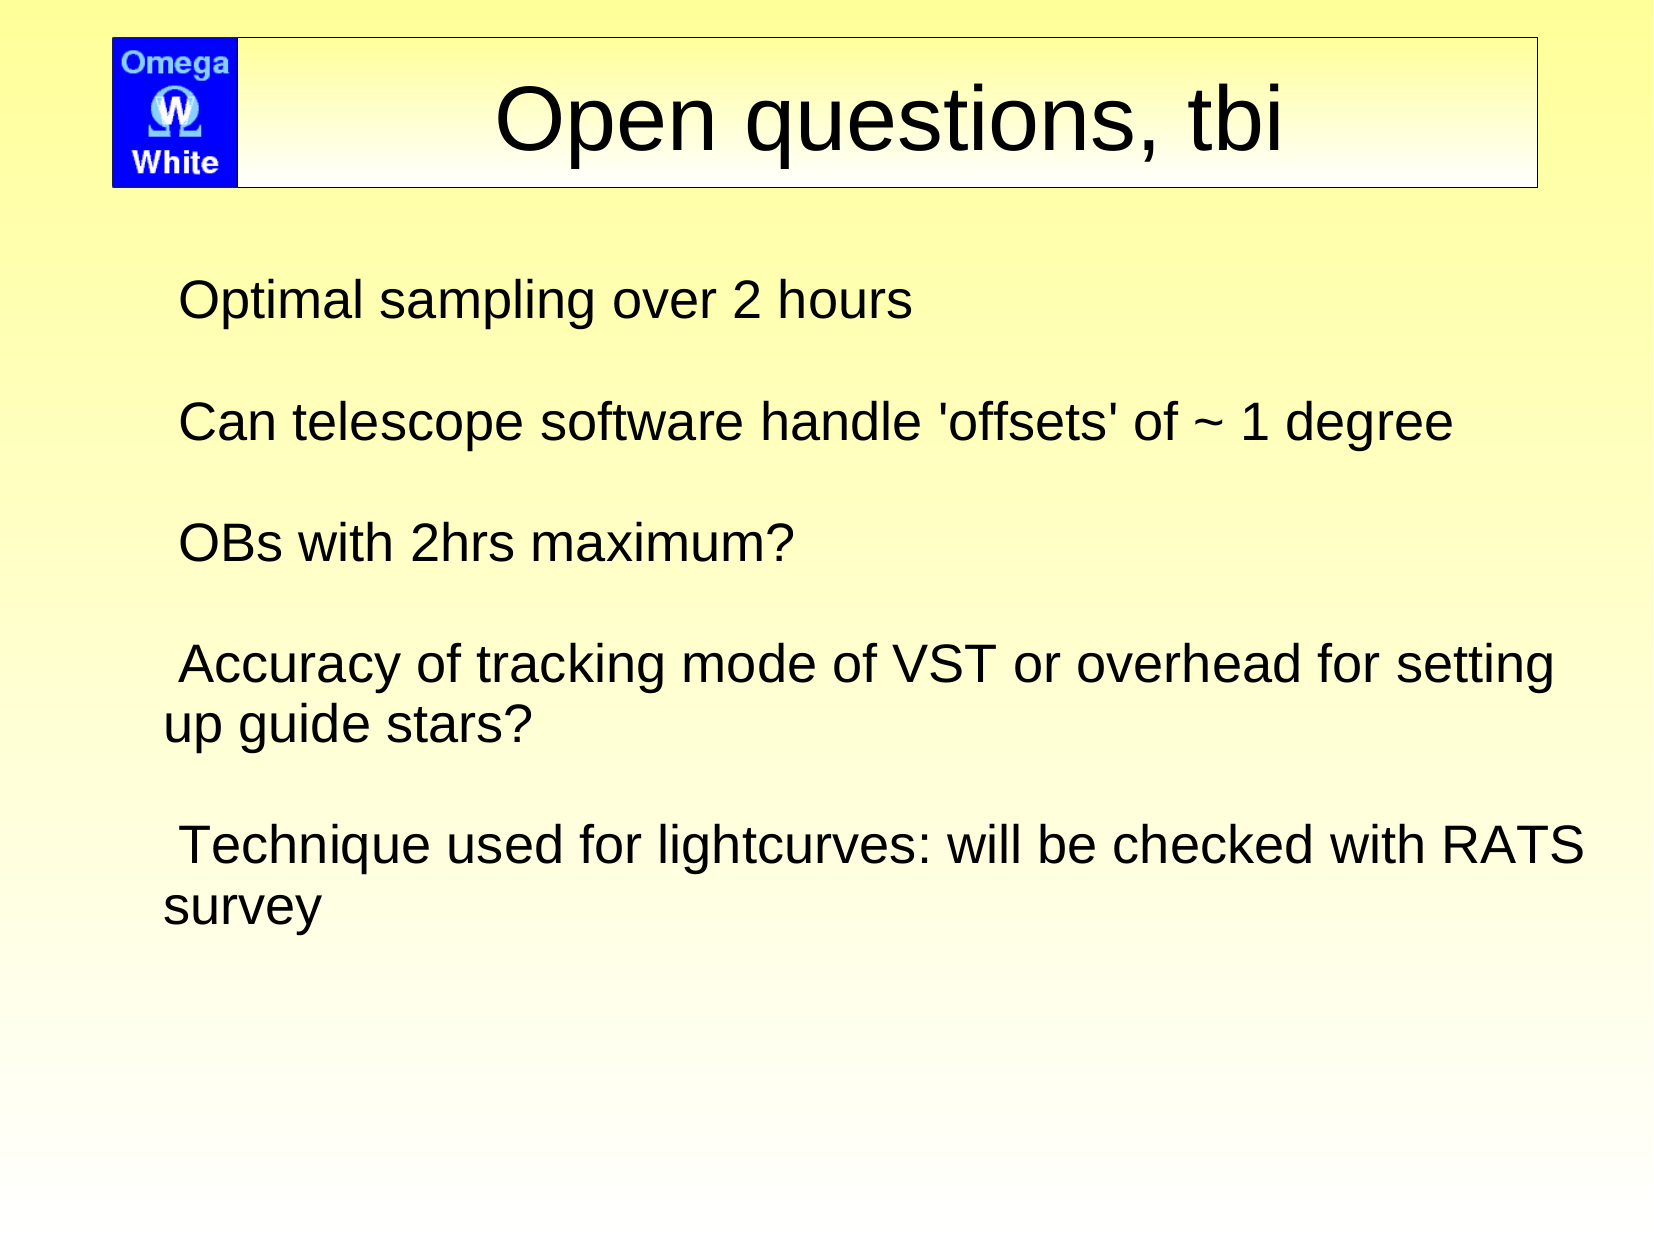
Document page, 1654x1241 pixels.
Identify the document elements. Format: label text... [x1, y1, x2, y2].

picture [112, 37, 238, 49]
text_box Optimal sampling over 2 hours Can telescope software handle 'offsets' of ~ 1 degree OBs with 2hrs maximum? Accuracy of tracking mode of VST or overhead for setting up guide stars? Technique used for lightcurves: will be checked with RATS survey [148, 262, 1590, 944]
title Open questions, tbi [82, 49, 1571, 188]
text_box [238, 37, 1538, 49]
